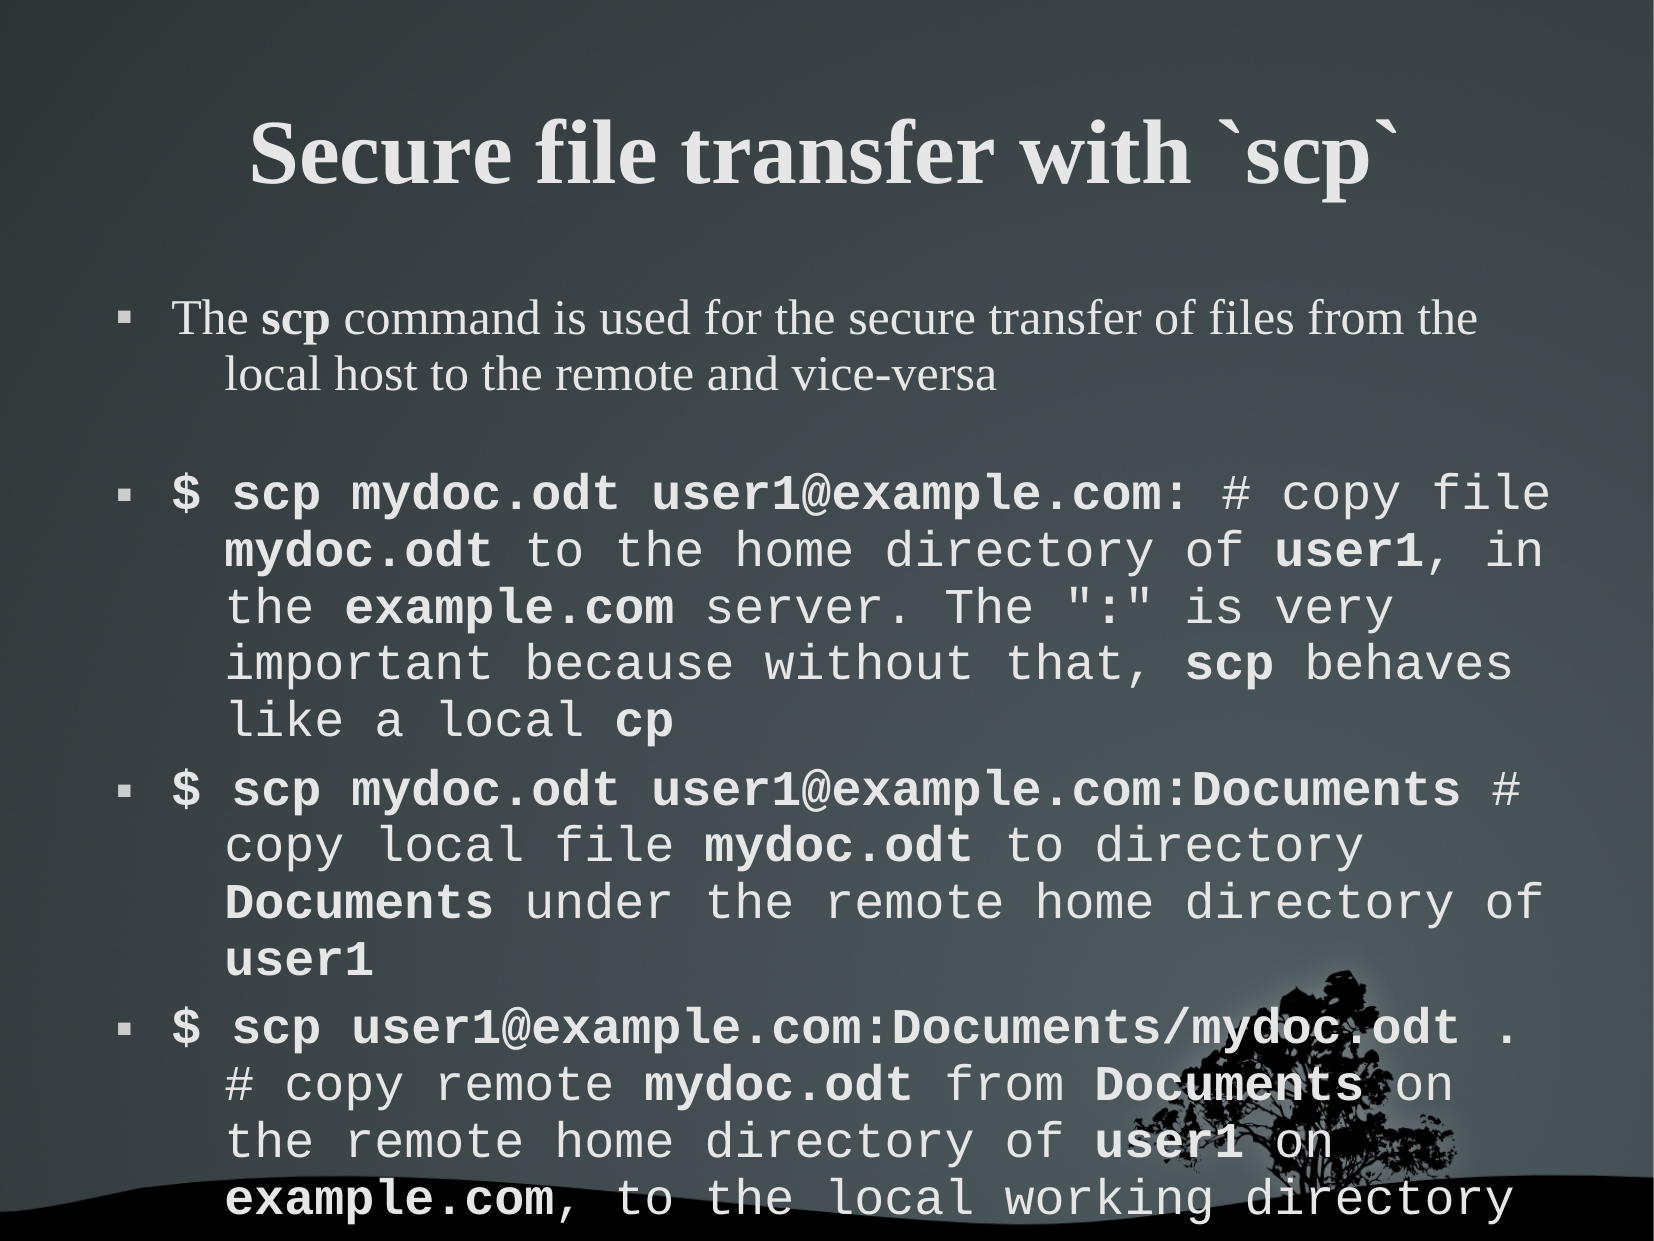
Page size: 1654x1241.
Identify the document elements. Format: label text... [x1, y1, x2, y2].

title Secure file transfer with `scp` [82, 49, 1571, 257]
picture [0, 0, 1654, 1241]
list The scp command is used for the secure transfer of files from the local host to the remote and vice-versa $ scp mydoc.odt user1@example.com: # copy file mydoc.odt to the home directory of user1, in the example.com server. The ":" is very important because without that, scp behaves like a local cp $ scp mydoc.odt user1@example.com:Documents # copy local file mydoc.odt to directory Documents under the remote home directory of user1 $ scp user1@example.com:Documents/mydoc.odt . # copy remote mydoc.odt from Documents on the remote home directory of user1 on example.com, to the local working directory [82, 290, 1571, 1230]
